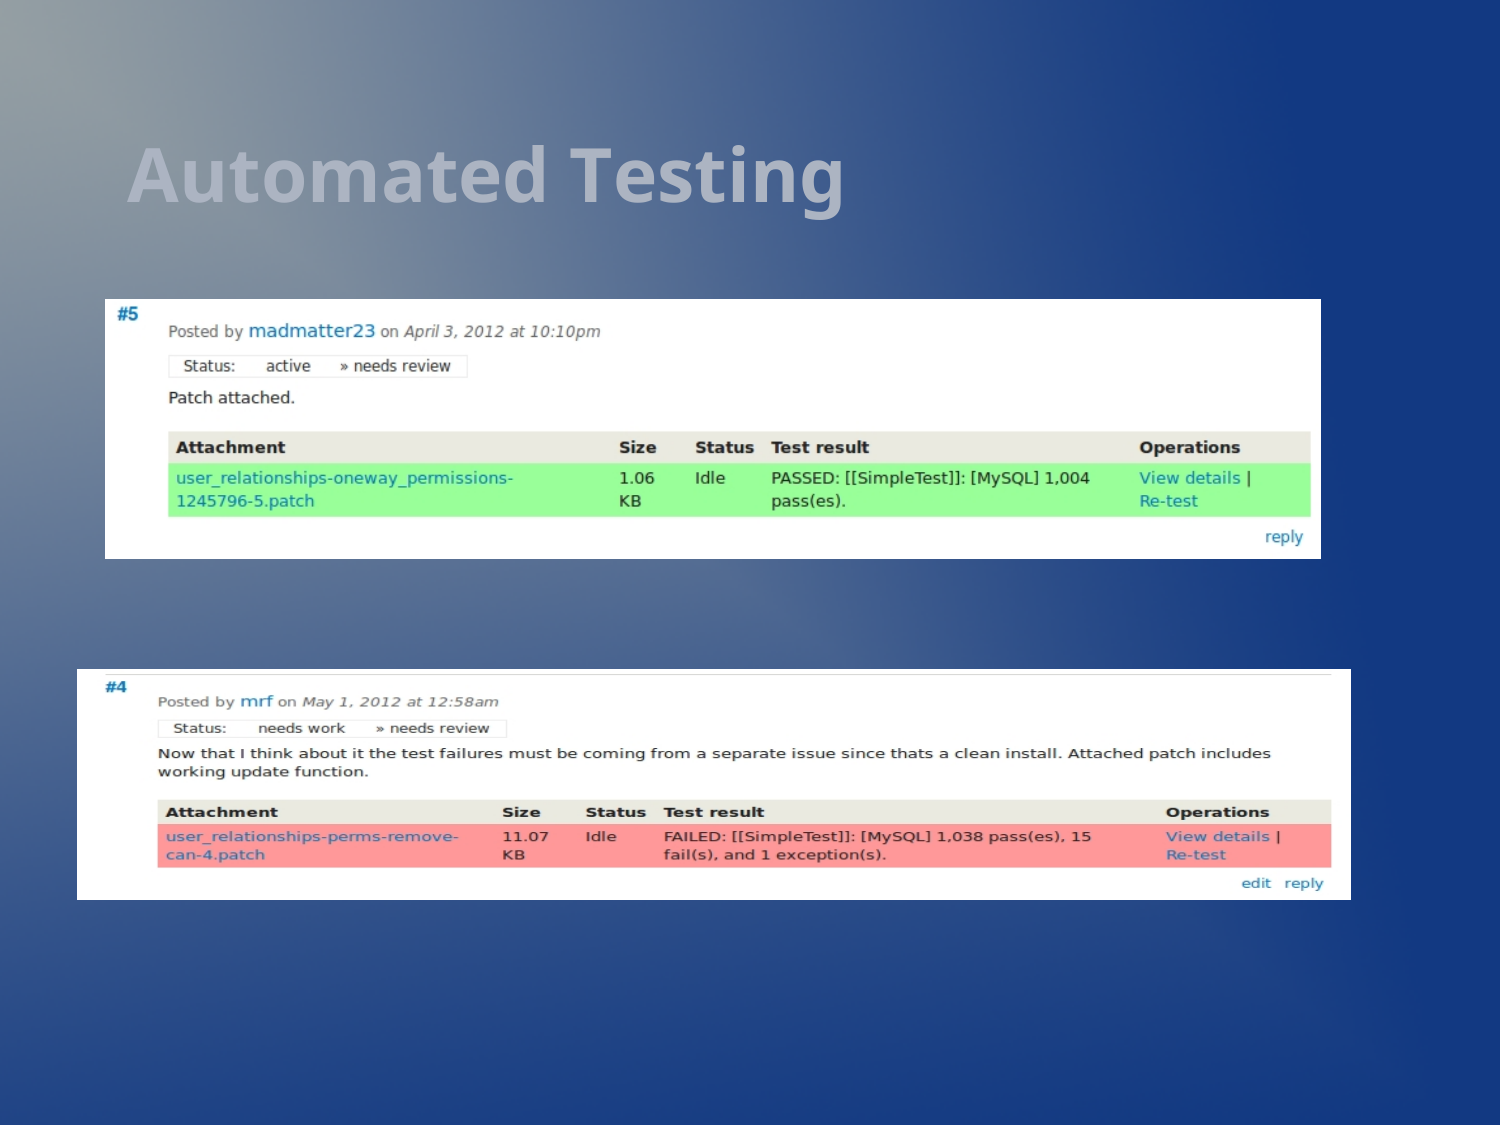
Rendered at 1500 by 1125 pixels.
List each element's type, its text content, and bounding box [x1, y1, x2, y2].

title Automated Testing [75, 14, 1425, 233]
picture [0, 0, 1500, 1125]
